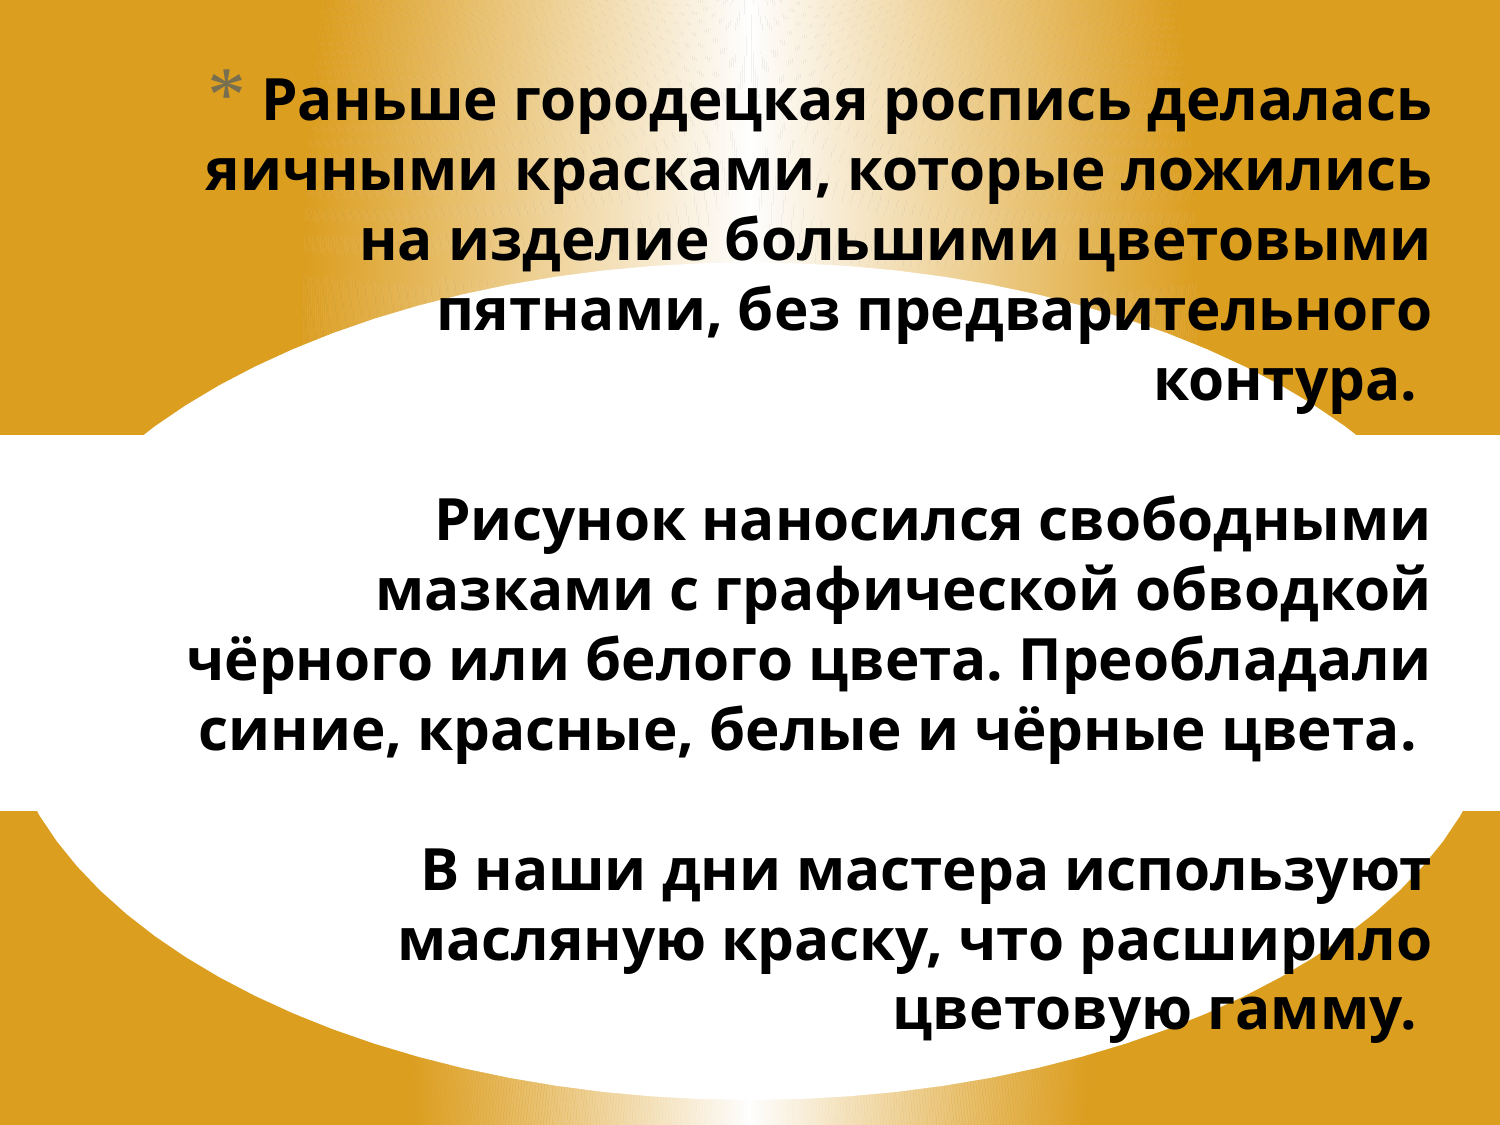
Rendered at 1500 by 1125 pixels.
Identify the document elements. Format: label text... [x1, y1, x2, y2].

subtitle Раньше городецкая роспись делалась яичными красками, которые ложились на изделие большими цветовыми пятнами, без предварительного контура. Рисунок наносился свободными мазками с графической обводкой чёрного или белого цвета. Преобладали синие, красные, белые и чёрные цвета. В наши дни мастера используют масляную краску, что расширило цветовую гамму. [88, 54, 1447, 1059]
